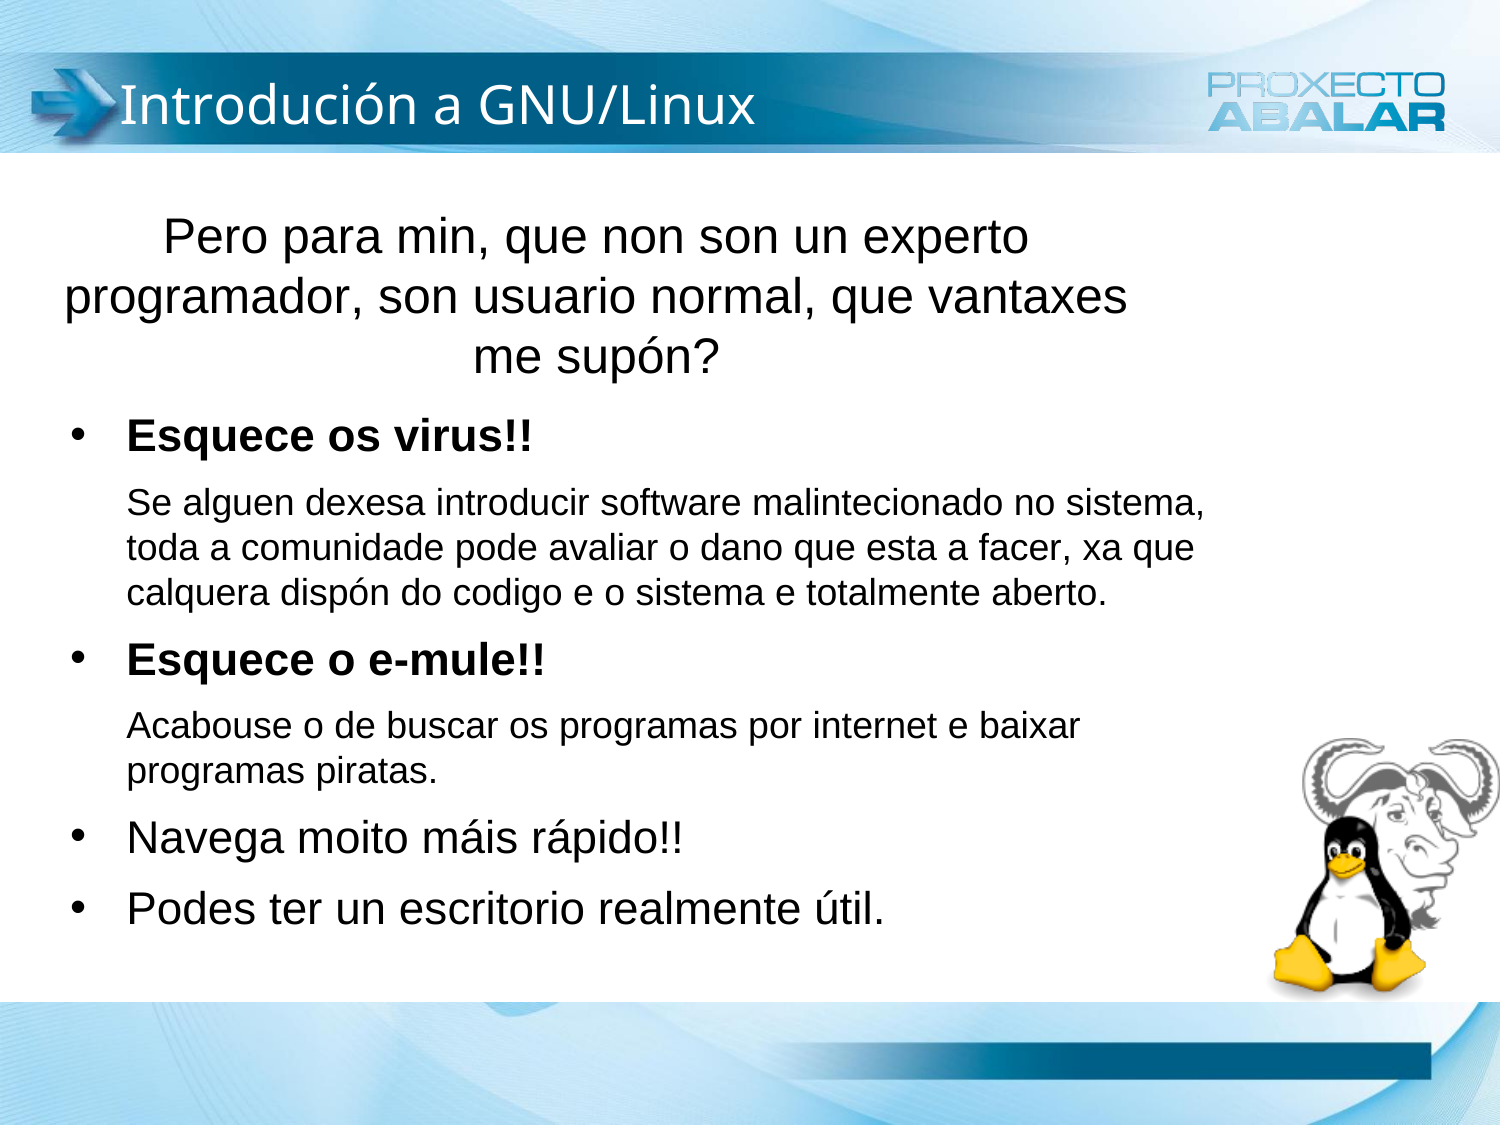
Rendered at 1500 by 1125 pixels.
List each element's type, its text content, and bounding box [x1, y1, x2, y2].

text_box Introdución a GNU/Linux [104, 62, 772, 143]
title Pero para min, que non son un experto programador, son usuario normal, que vantaxes me supón? [35, 182, 1158, 405]
picture [0, 0, 1500, 153]
picture [0, 738, 1500, 1125]
list Esquece os virus!! Se alguen dexesa introducir software malintecionado no sistema, toda a comunidade pode avaliar o dano que esta a facer, xa que calquera dispón do codigo e o sistema e totalmente aberto. Esquece o e-mule!! Acabouse o de buscar os programas por internet e baixar programas piratas. Navega moito máis rápido!! Podes ter un escritorio realmente útil. [55, 398, 1241, 942]
